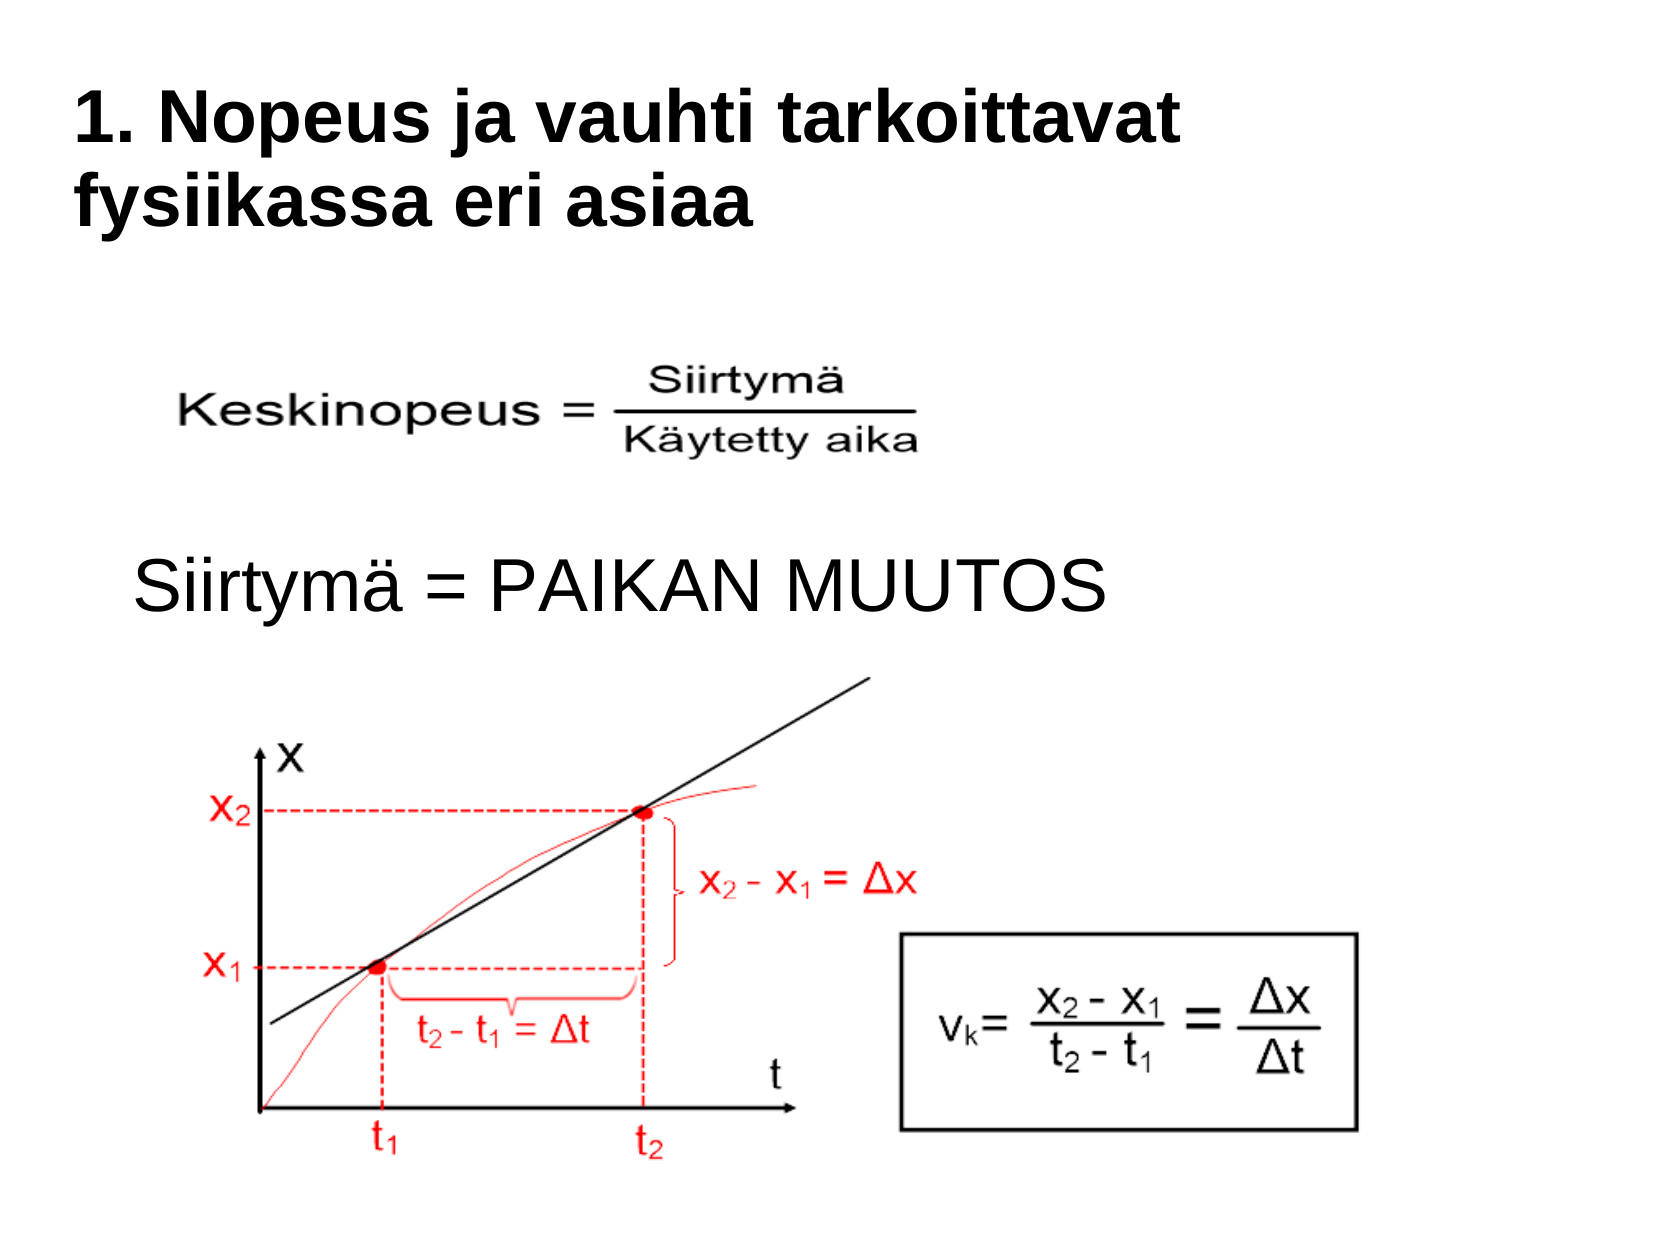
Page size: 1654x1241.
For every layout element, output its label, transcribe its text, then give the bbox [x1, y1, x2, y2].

picture [153, 661, 1428, 1197]
text_box 1. Nopeus ja vauhti tarkoittavat fysiikassa eri asiaa [59, 62, 1359, 414]
text_box Siirtymä = PAIKAN MUUTOS [118, 531, 1524, 662]
picture [82, 318, 1025, 489]
